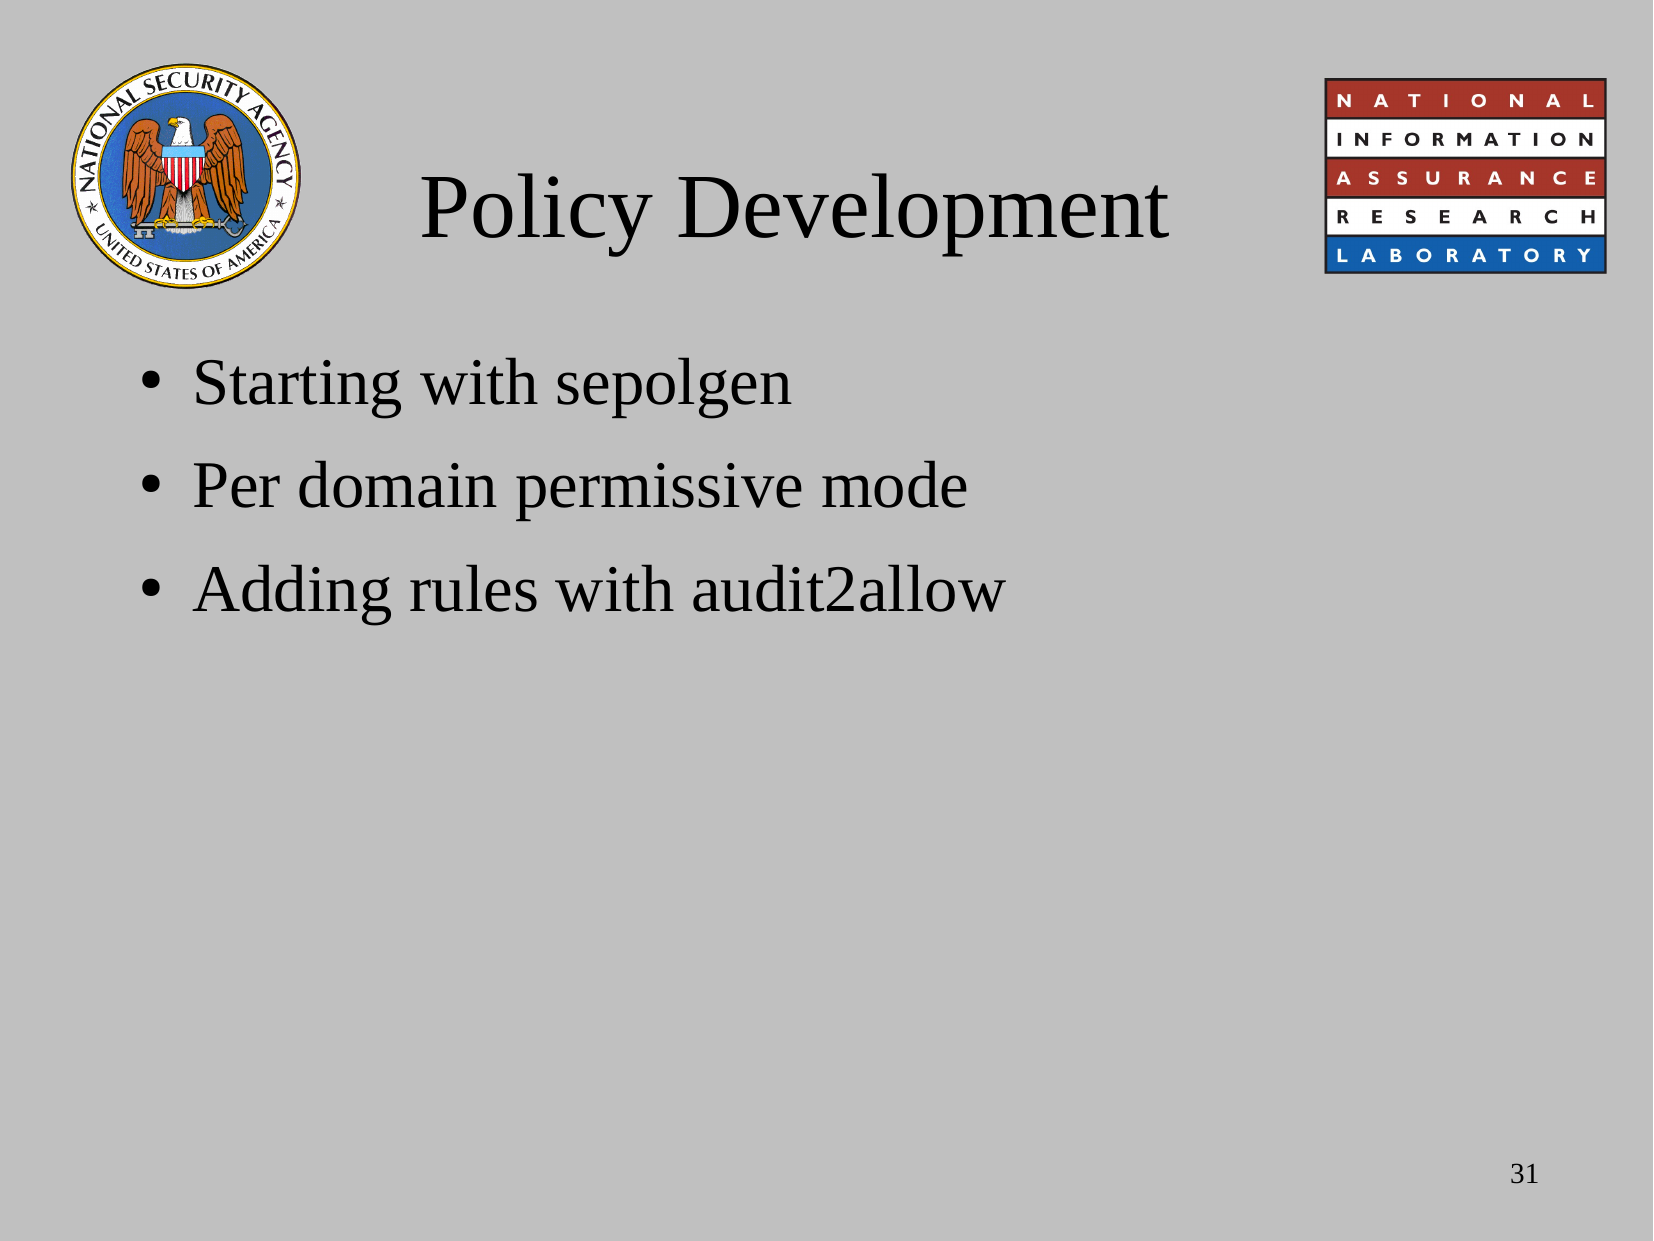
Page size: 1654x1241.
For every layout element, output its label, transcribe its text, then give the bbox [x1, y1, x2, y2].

picture [1324, 78, 1607, 274]
list Starting with sepolgen Per domain permissive mode Adding rules with audit2allow [121, 344, 1534, 1127]
picture [69, 61, 303, 291]
title Policy Development [312, 102, 1279, 311]
